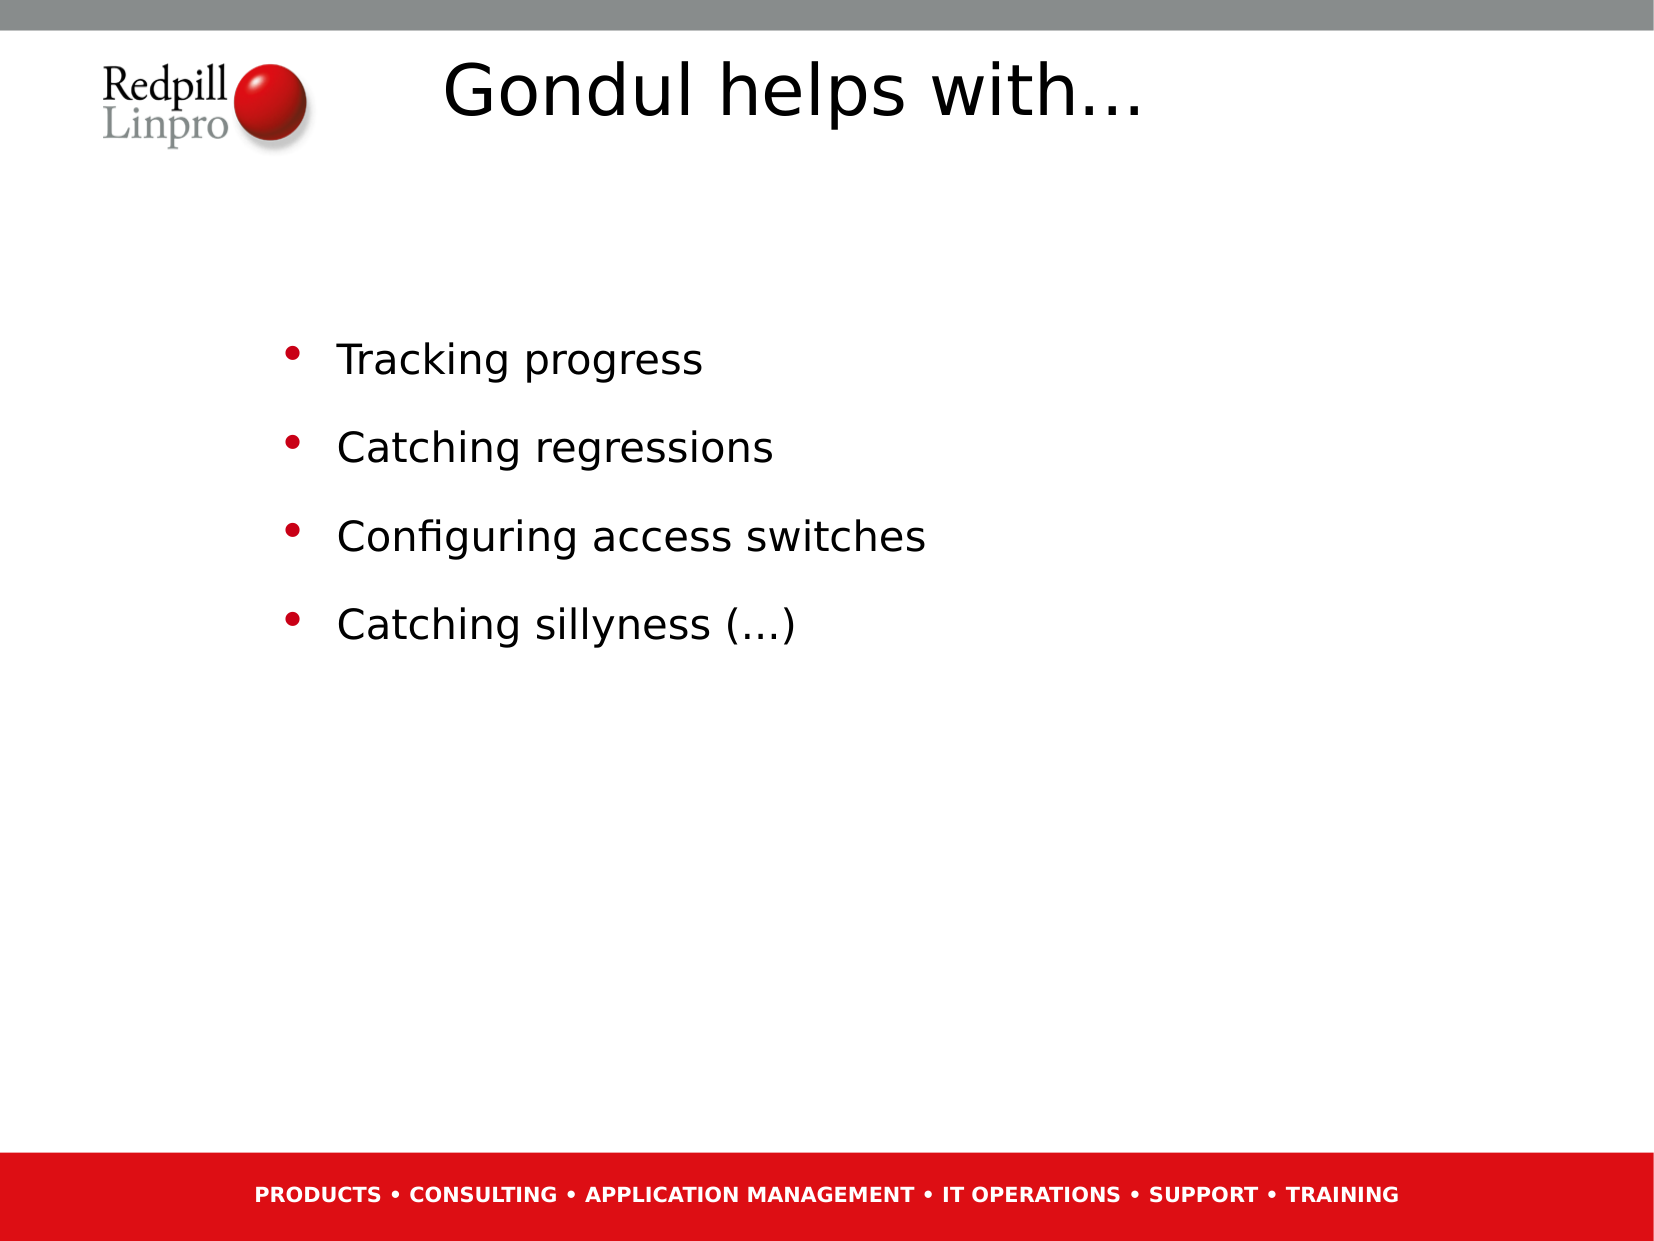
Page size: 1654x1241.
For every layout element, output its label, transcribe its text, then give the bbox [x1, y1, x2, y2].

list Tracking progress Catching regressions Configuring access switches Catching sillyness (...) [265, 324, 1571, 1109]
title Gondul helps with... [442, 49, 1571, 296]
picture [0, 0, 1654, 1241]
